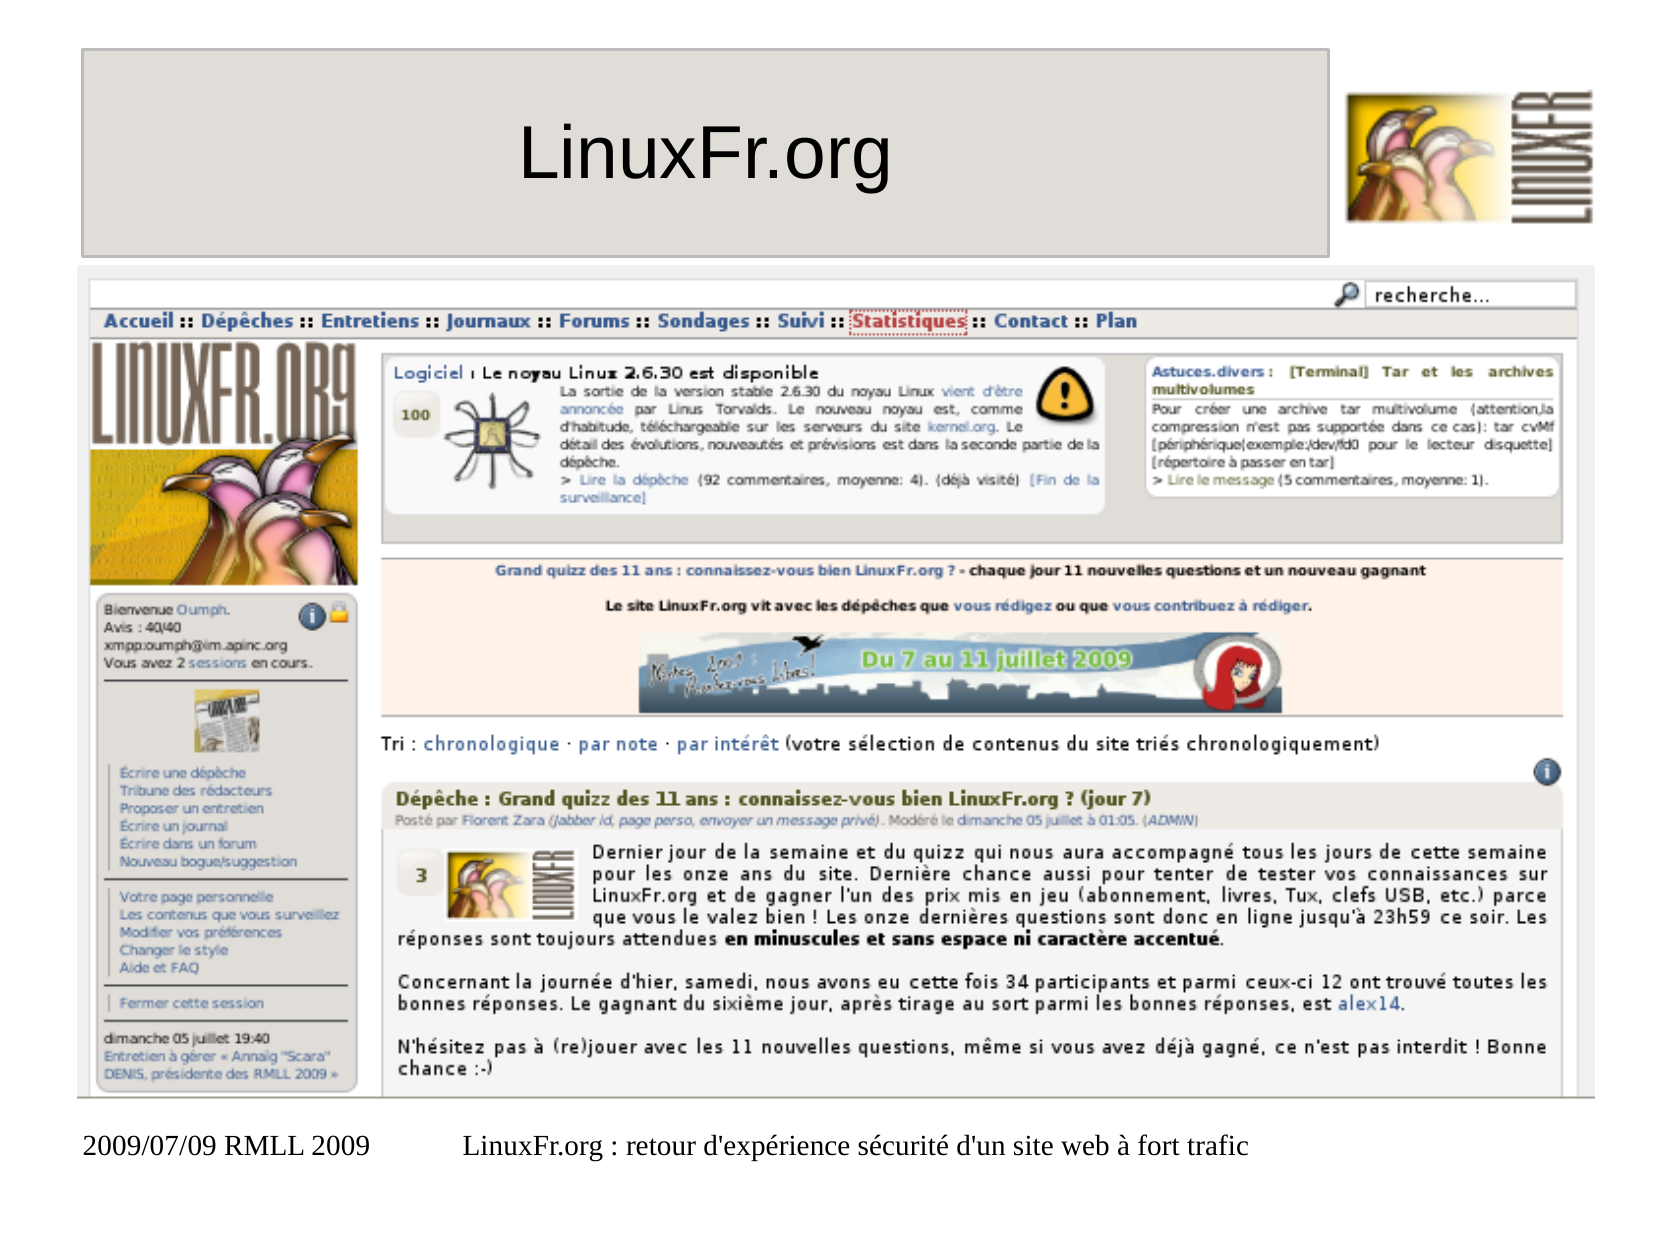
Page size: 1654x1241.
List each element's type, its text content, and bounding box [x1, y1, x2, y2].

picture [77, 265, 1595, 1101]
picture [1341, 88, 1601, 229]
title LinuxFr.org [82, 49, 1329, 257]
